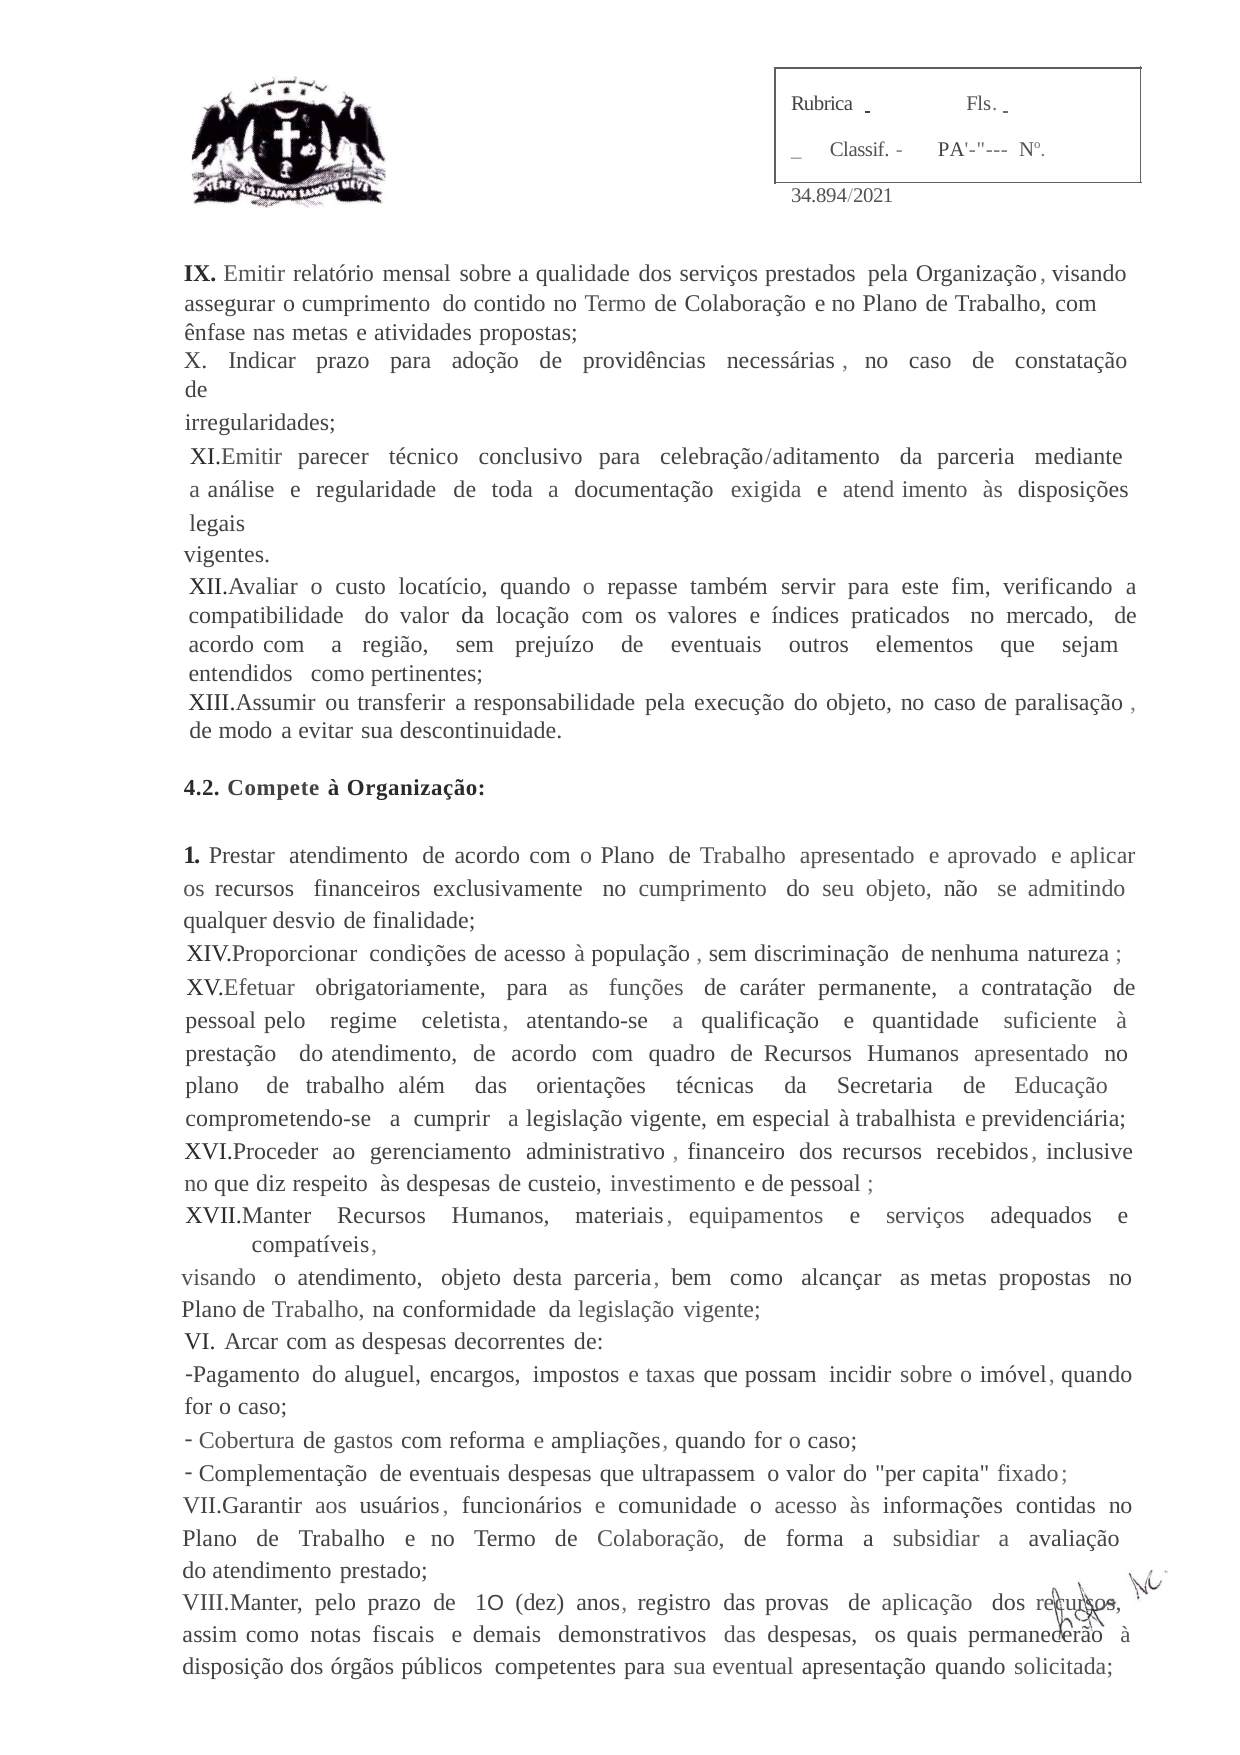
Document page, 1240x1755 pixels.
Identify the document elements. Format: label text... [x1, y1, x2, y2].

text_box [1094, 1632, 1100, 1640]
text_box [1050, 1568, 1168, 1640]
text_box Rubrica Fls. _ Classif. - PA'-"--- Nº. 34.894/2021 IX. Emitir relatório mensal sobre a qualidade dos serviços prestados pela Organização, visando assegurar o cumprimento do contido no Termo de Colaboração e no Plano de Trabalho, com ênfase nas metas e atividades propostas; X. Indicar prazo para adoção de providências necessárias , no caso de constatação de irregularidades; Emitir parecer técnico conclusivo para celebração/aditamento da parceria mediante a análise e regularidade de toda a documentação exigida e atend imento às disposições legais vigentes. Avaliar o custo locatício, quando o repasse também servir para este fim, verificando a compatibilidade do valor da locação com os valores e índices praticados no mercado, de acordo com a região, sem prejuízo de eventuais outros elementos que sejam entendidos como pertinentes; Assumir ou transferir a responsabilidade pela execução do objeto, no caso de paralisação , de modo a evitar sua descontinuidade. 4.2. Compete à Organização: 1. Prestar atendimento de acordo com o Plano de Trabalho apresentado e aprovado e aplicar os recursos financeiros exclusivamente no cumprimento do seu objeto, não se admitindo qualquer desvio de finalidade; Proporcionar condições de acesso à população , sem discriminação de nenhuma natureza ; Efetuar obrigatoriamente, para as funções de caráter permanente, a contratação de pessoal pelo regime celetista, atentando-se a qualificação e quantidade suficiente à prestação do atendimento, de acordo com quadro de Recursos Humanos apresentado no plano de trabalho além das orientações técnicas da Secretaria de Educação comprometendo-se a cumprir a legislação vigente, em especial à trabalhista e previdenciária; Proceder ao gerenciamento administrativo , financeiro dos recursos recebidos, inclusive no que diz respeito às despesas de custeio, investimento e de pessoal ; Manter Recursos Humanos, materiais, equipamentos e serviços adequados e compatíveis, visando o atendimento, objeto desta parceria, bem como alcançar as metas propostas no Plano de Trabalho, na conformidade da legislação vigente; Arcar com as despesas decorrentes de: Pagamento do aluguel, encargos, impostos e taxas que possam incidir sobre o imóvel, quando for o caso; Cobertura de gastos com reforma e ampliações, quando for o caso; Complementação de eventuais despesas que ultrapassem o valor do "per capita" fixado; Garantir aos usuários, funcionários e comunidade o acesso às informações contidas no Plano de Trabalho e no Termo de Colaboração, de forma a subsidiar a avaliação do atendimento prestado; Manter, pelo prazo de 1O (dez) anos, registro das provas de aplicação dos recursos, assim como notas fiscais e demais demonstrativos das despesas, os quais permanecerão à disposição dos órgãos públicos competentes para sua eventual apresentação quando solicitada; [178, 67, 1142, 1547]
